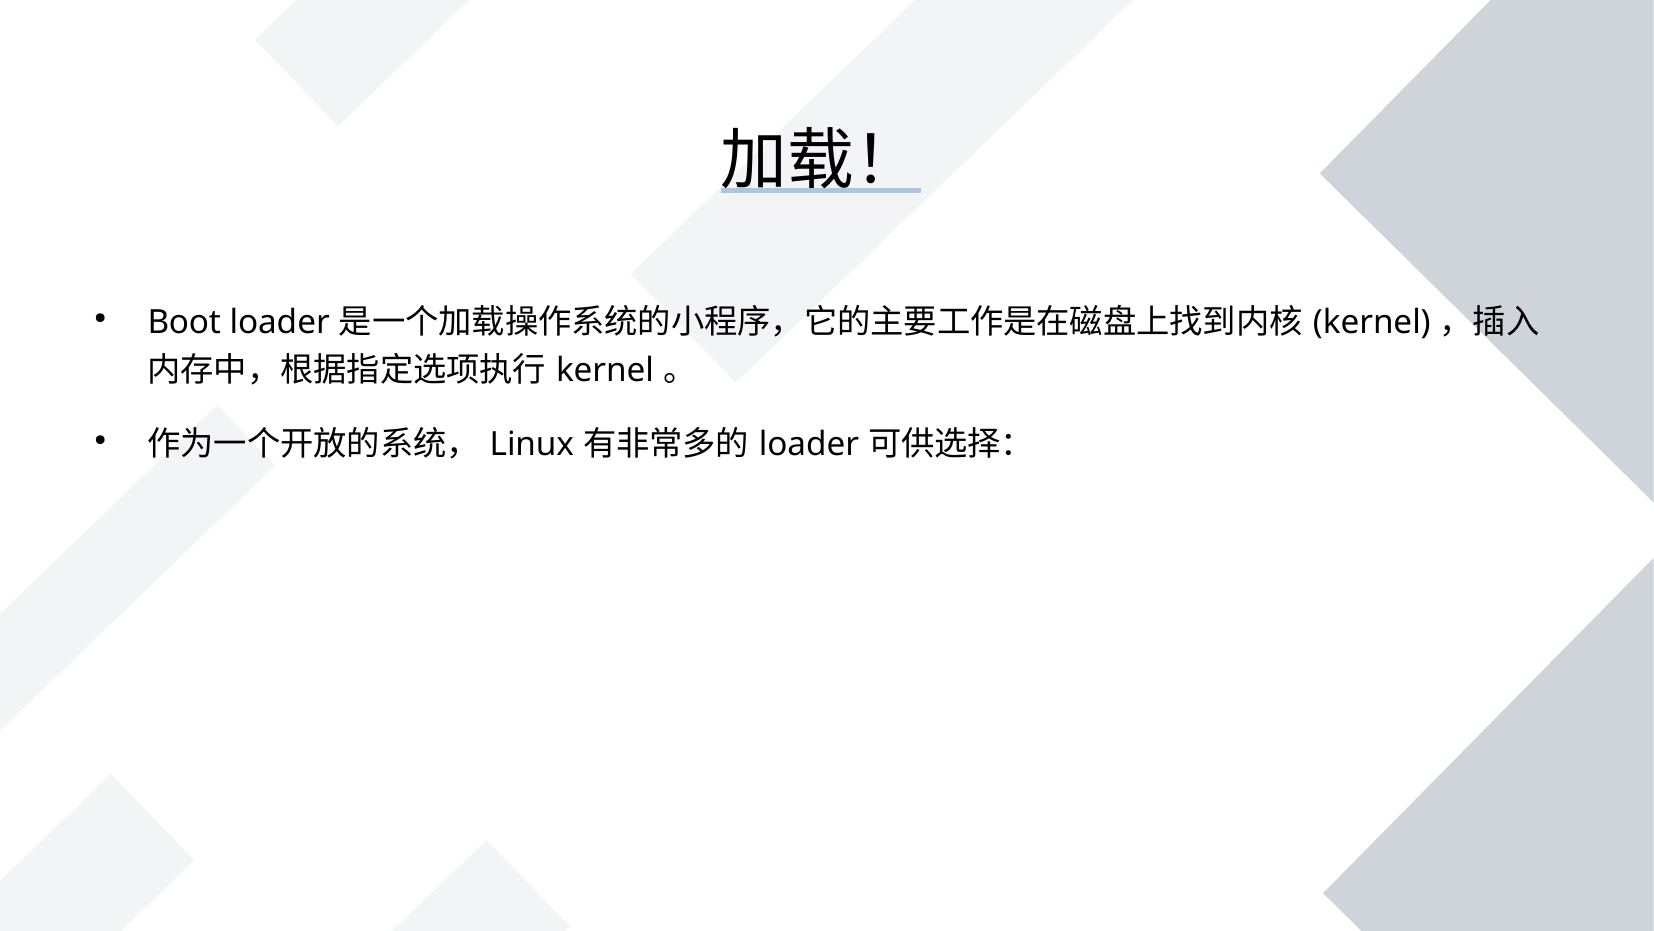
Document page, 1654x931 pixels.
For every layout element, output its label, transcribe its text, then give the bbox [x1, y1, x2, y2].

title 加载！ [76, 76, 1565, 232]
list Boot loader是一个加载操作系统的小程序，它的主要工作是在磁盘上找到内核(kernel)，插入内存中，根据指定选项执行kernel。 作为一个开放的系统，Linux有非常多的loader可供选择： [76, 295, 1565, 835]
